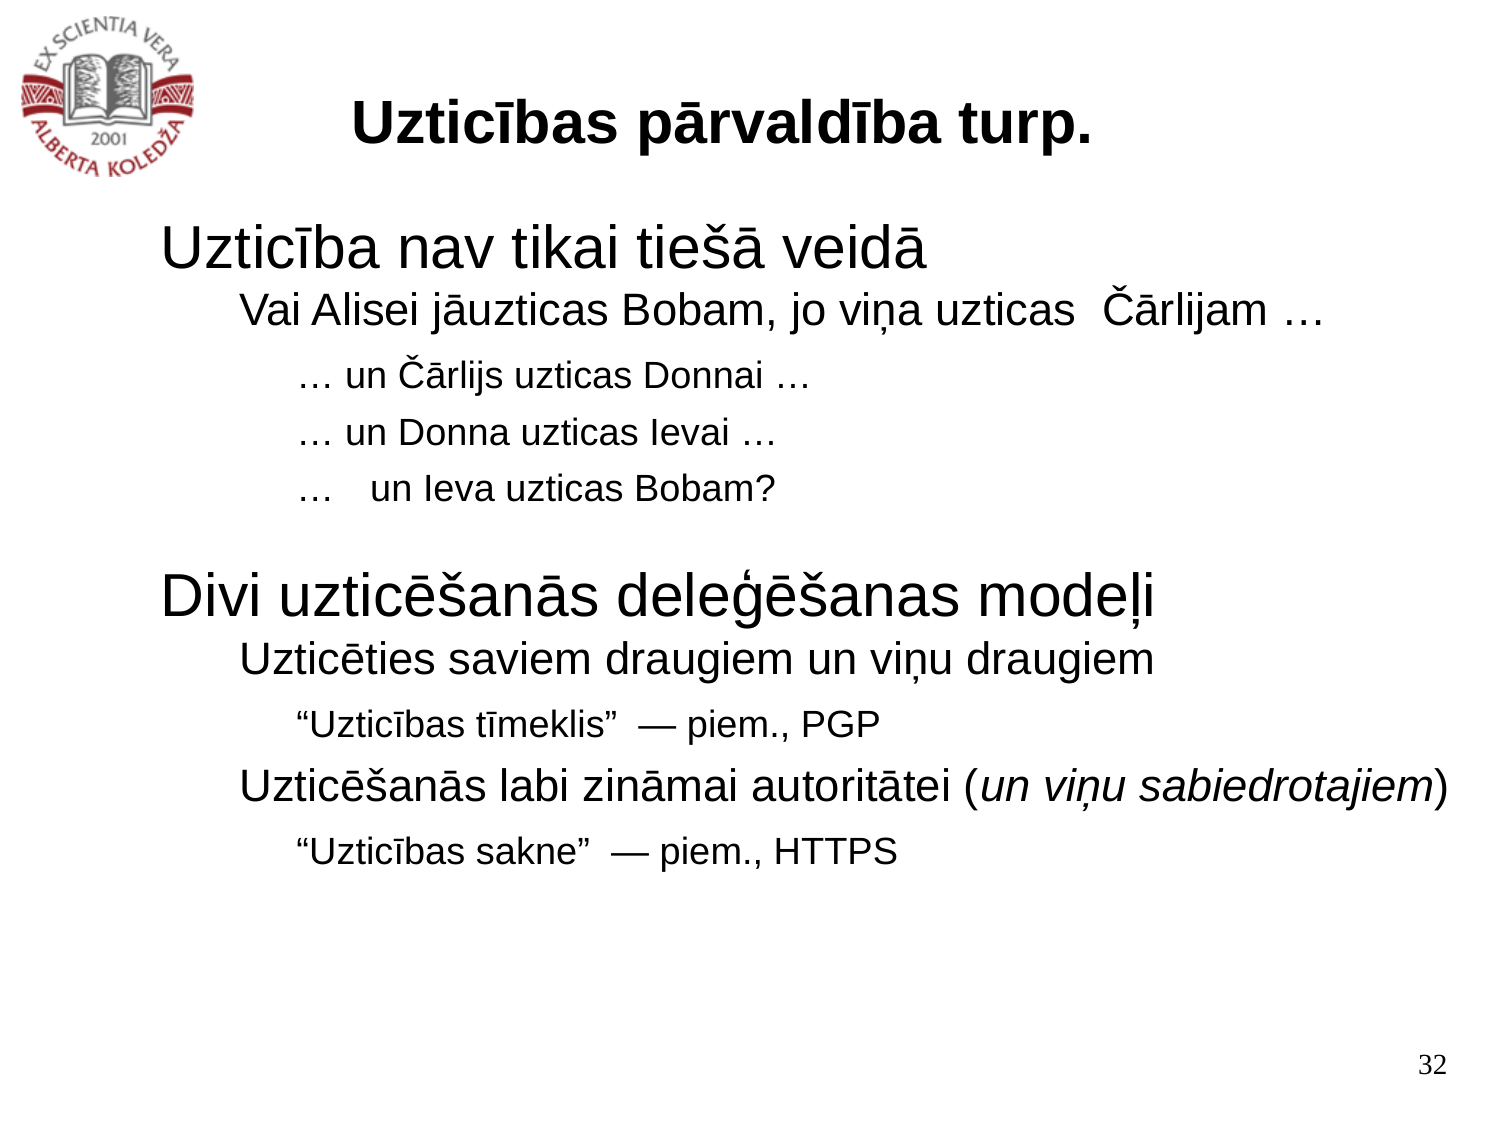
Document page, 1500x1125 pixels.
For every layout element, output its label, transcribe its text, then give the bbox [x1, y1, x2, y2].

list Uzticība nav tikai tiešā veidā Vai Alisei jāuzticas Bobam, jo viņa uzticas Čārlijam … … un Čārlijs uzticas Donnai … … un Donna uzticas Ievai … … un Ieva uzticas Bobam? Divi uzticēšanās deleģēšanas modeļi Uzticēties saviem draugiem un viņu draugiem “Uzticības tīmeklis” — piem., PGP Uzticēšanās labi zināmai autoritātei (un viņu sabiedrotajiem) “Uzticības sakne” — piem., HTTPS [75, 200, 1500, 1101]
title Uzticības pārvaldība turp. [50, 62, 1374, 175]
picture [21, 16, 194, 177]
